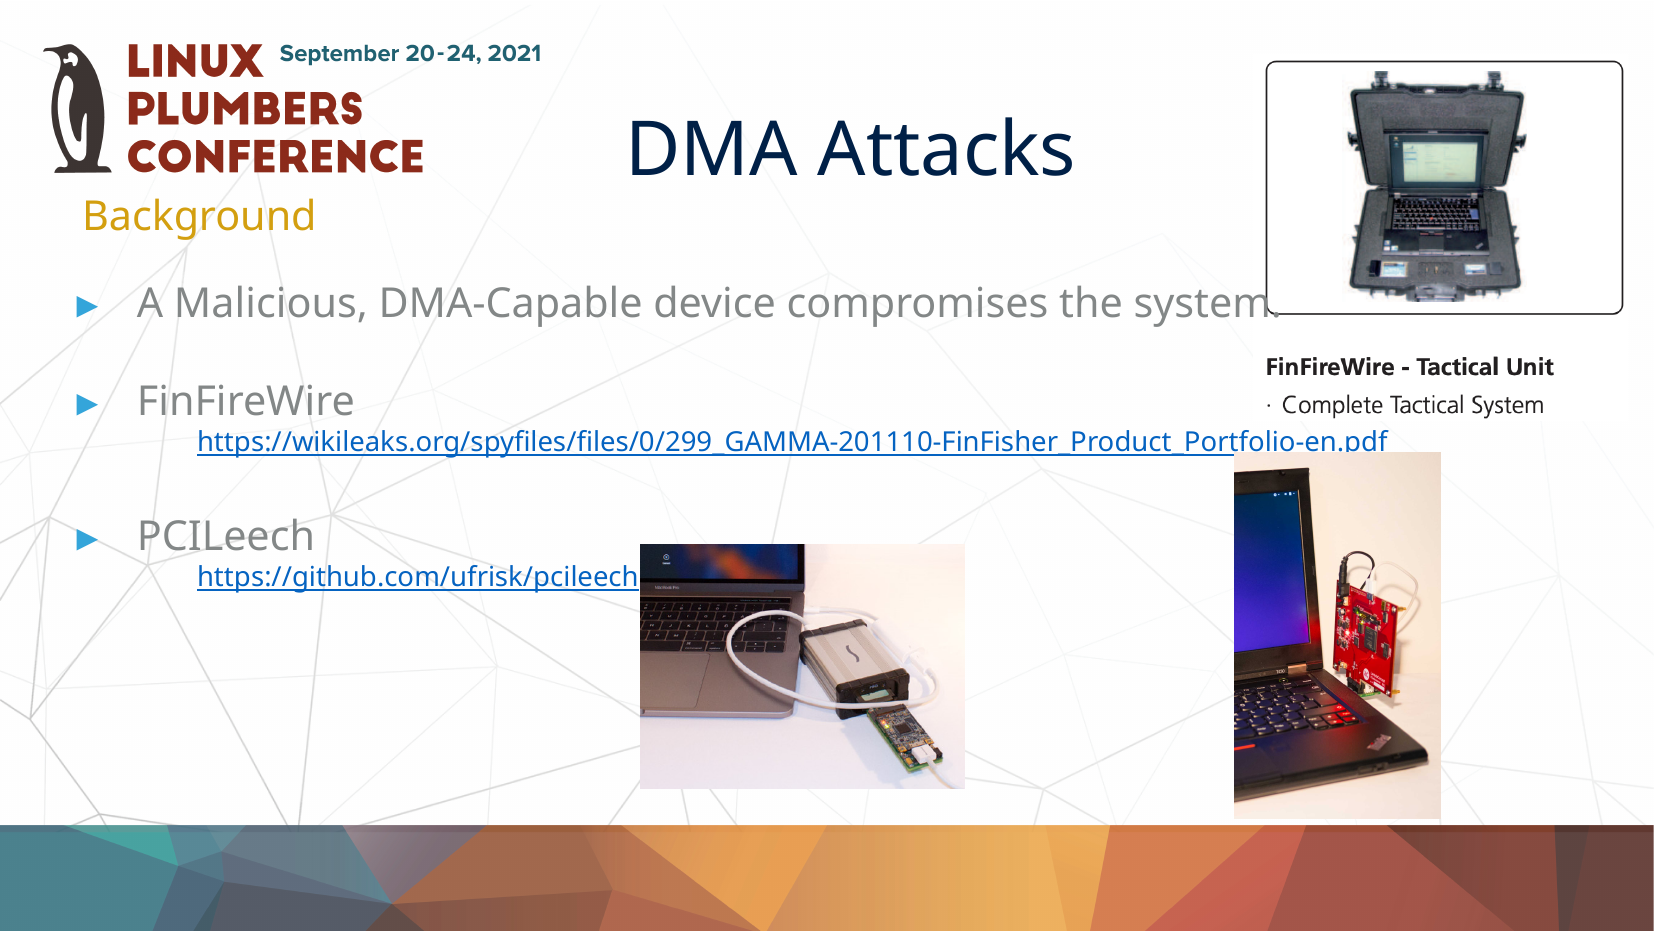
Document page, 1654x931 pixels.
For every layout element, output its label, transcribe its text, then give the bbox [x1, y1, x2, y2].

text_box DMA Attacks [619, 45, 1462, 186]
text_box A Malicious, DMA-Capable device compromises the system. FinFireWire https://wikileaks.org/spyfiles/files/0/299_GAMMA-201110-FinFisher_Product_Portfolio-en.pdf PCILeech https://github.com/ufrisk/pcileech [69, 269, 1562, 879]
picture [1234, 452, 1441, 819]
picture [1253, 54, 1628, 421]
text_box Background [75, 181, 585, 248]
picture [640, 544, 965, 789]
